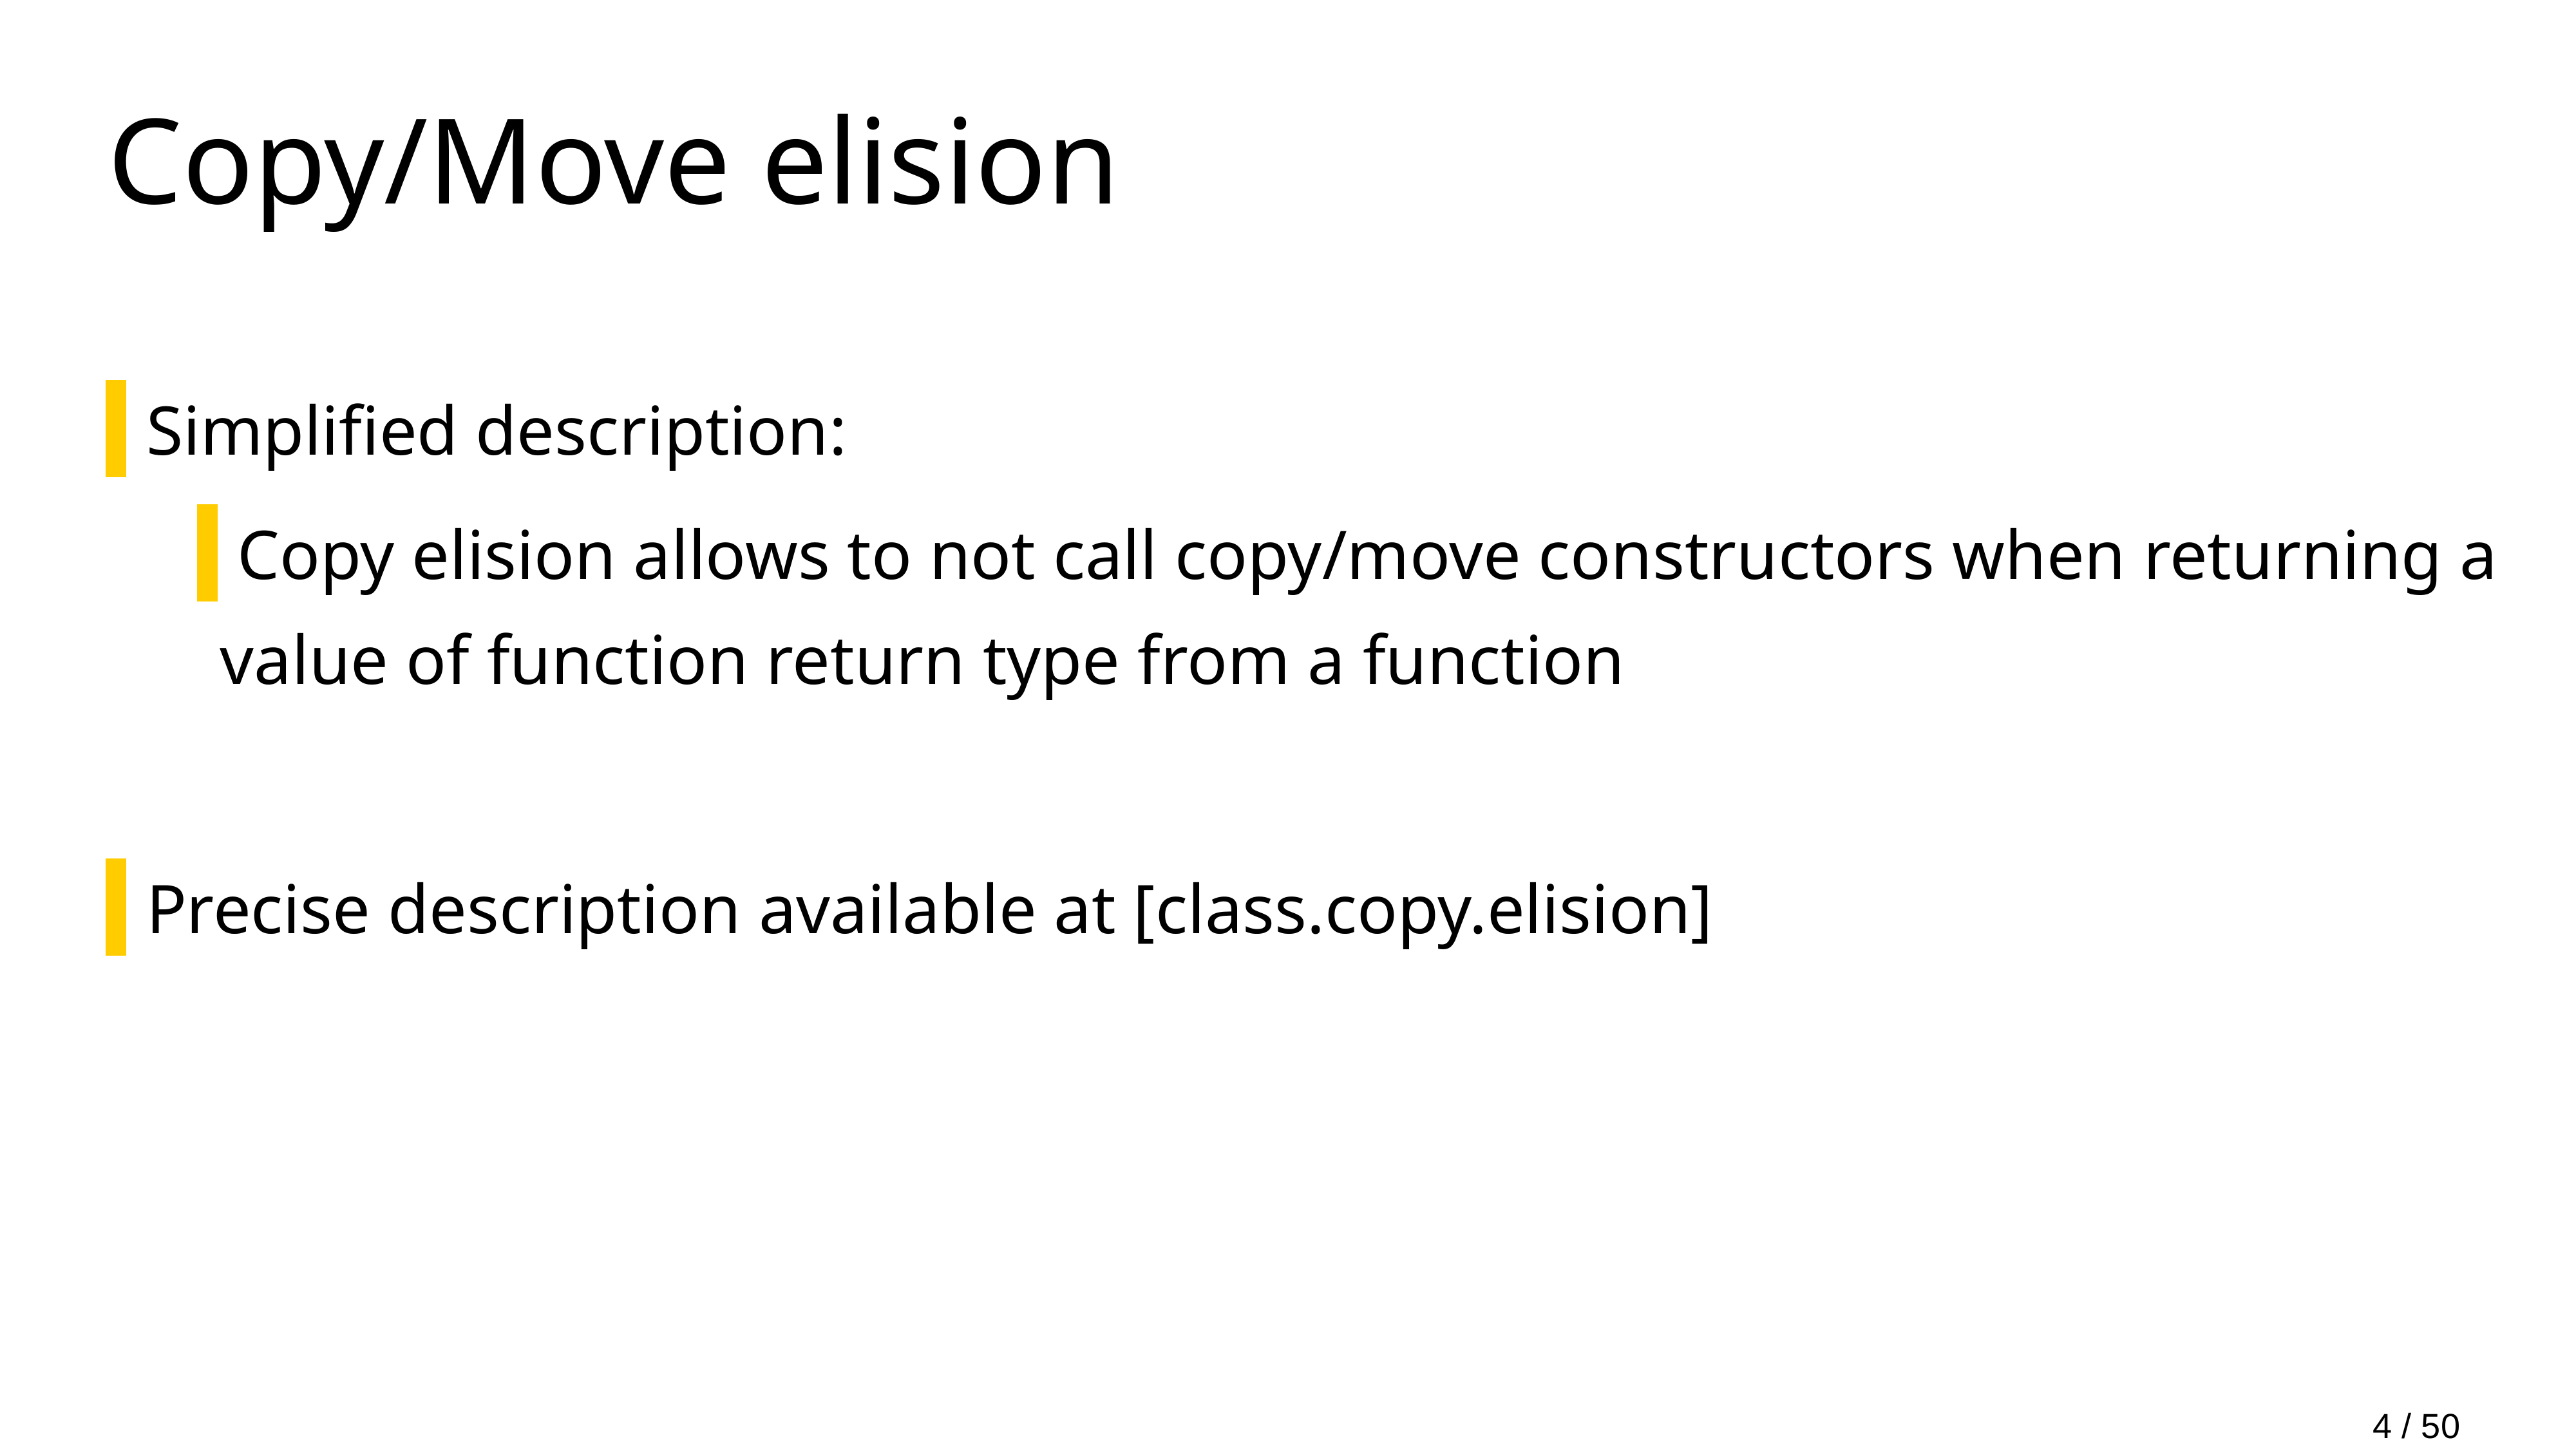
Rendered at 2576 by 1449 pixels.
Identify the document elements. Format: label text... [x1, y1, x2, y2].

text_box Simplified description: Copy elision allows to not call copy/move constructors when returning a value of function return type from a function Precise description available at [class.copy.elision] [96, 364, 2512, 1419]
title Copy/Move elision [108, 80, 2468, 242]
text_box <number> / 50 [2363, 1402, 2576, 1449]
